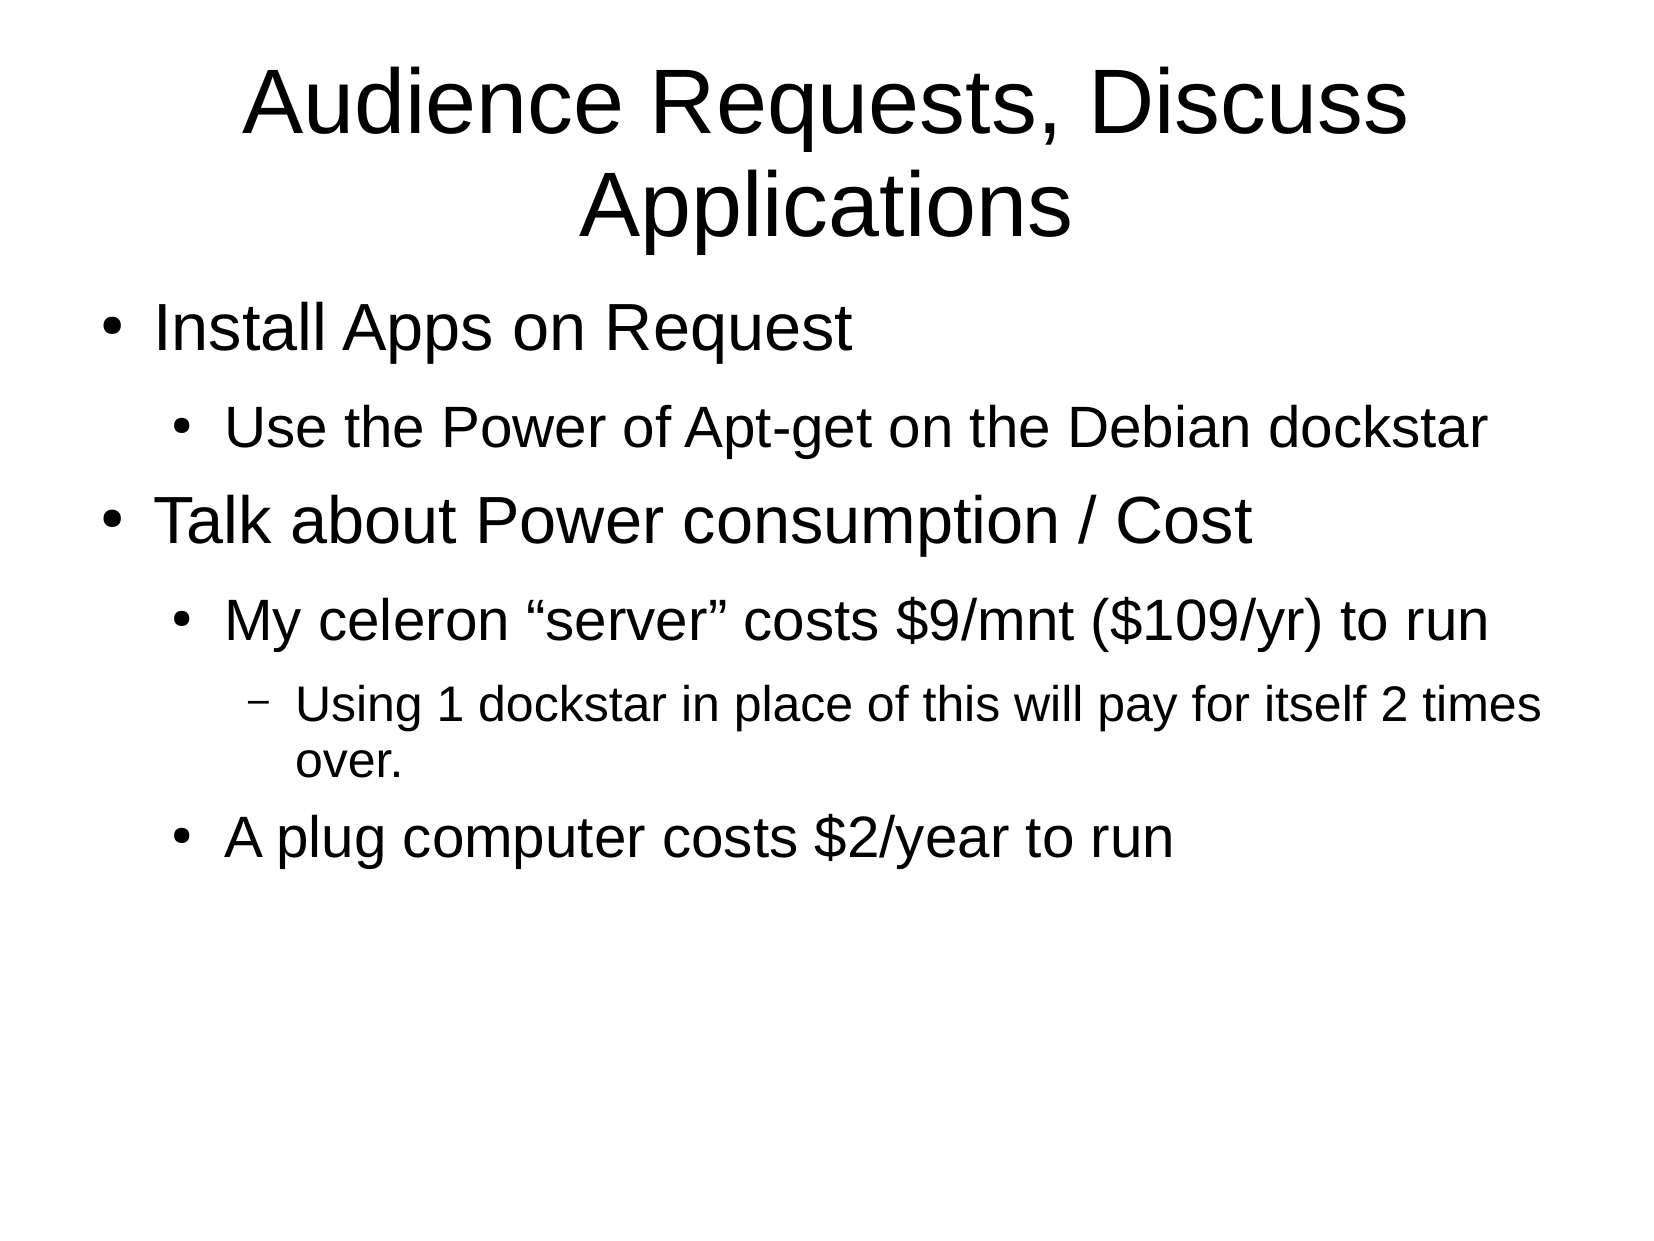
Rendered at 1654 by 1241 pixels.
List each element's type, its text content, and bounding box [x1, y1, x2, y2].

title Audience Requests, Discuss Applications [82, 50, 1571, 256]
list Install Apps on Request Use the Power of Apt-get on the Debian dockstar Talk about Power consumption / Cost My celeron “server” costs $9/mnt ($109/yr) to run Using 1 dockstar in place of this will pay for itself 2 times over. A plug computer costs $2/year to run [82, 290, 1571, 1109]
